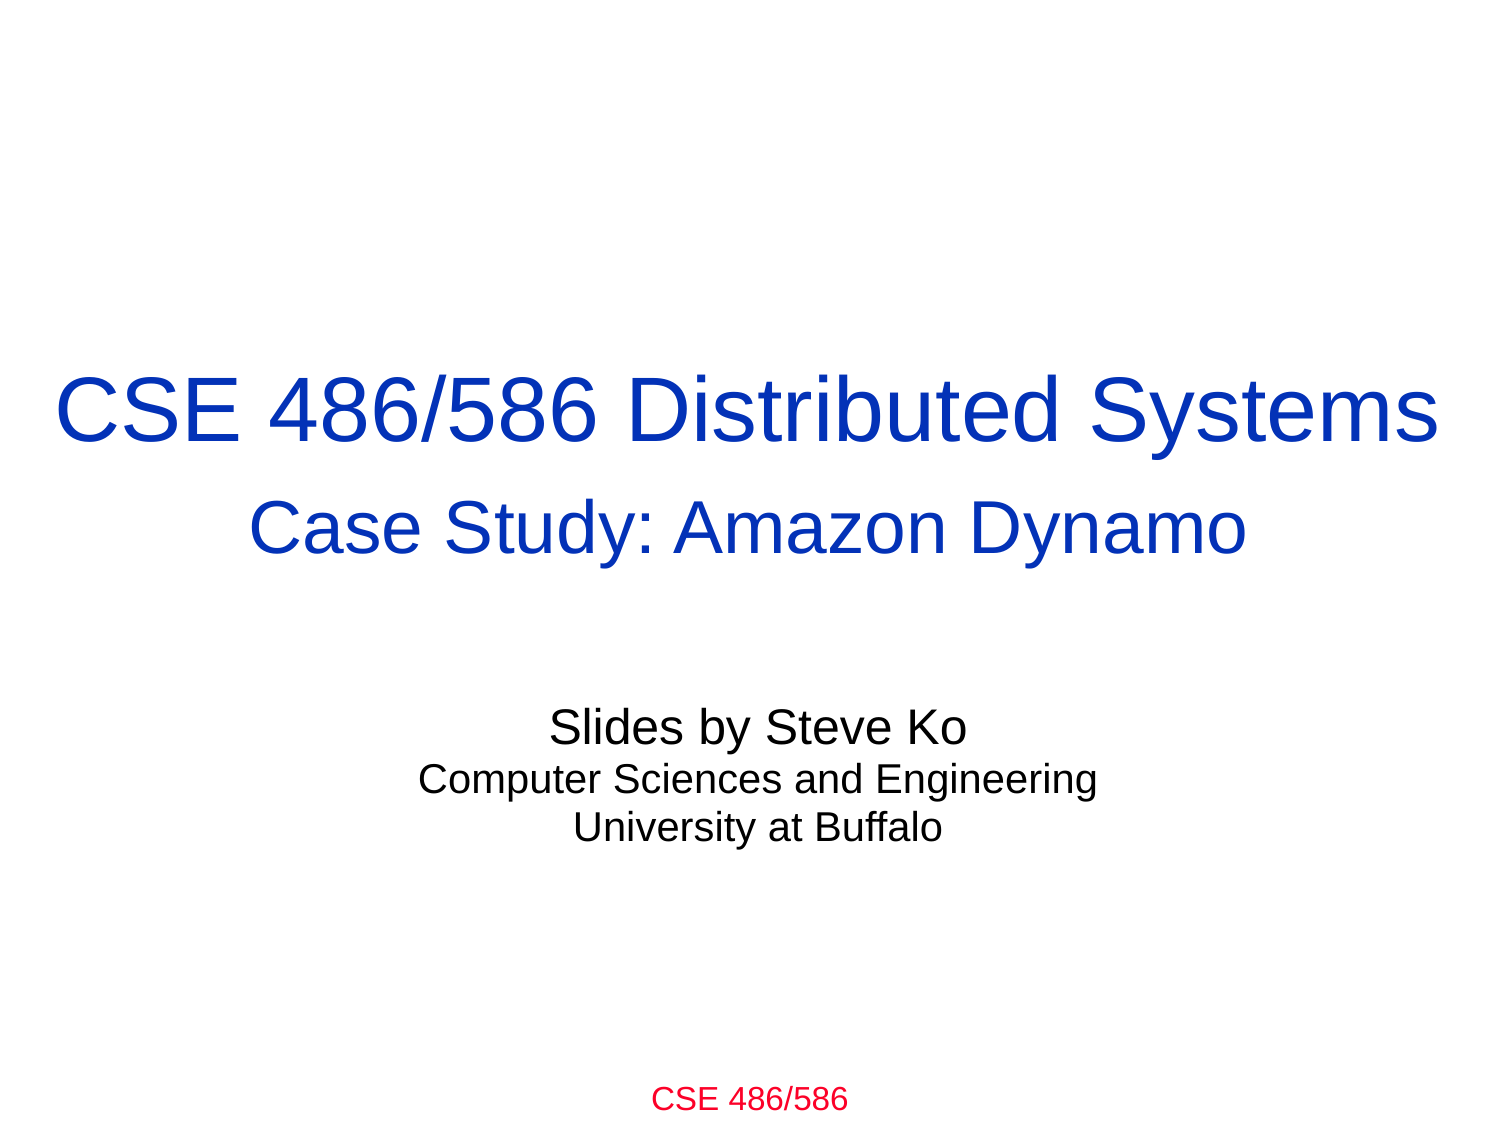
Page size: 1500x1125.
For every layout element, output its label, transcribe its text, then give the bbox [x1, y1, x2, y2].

subtitle Slides by Steve Ko Computer Sciences and Engineering University at Buffalo [192, 703, 1325, 917]
title CSE 486/586 Distributed Systems Case Study: Amazon Dynamo [23, 311, 1474, 585]
